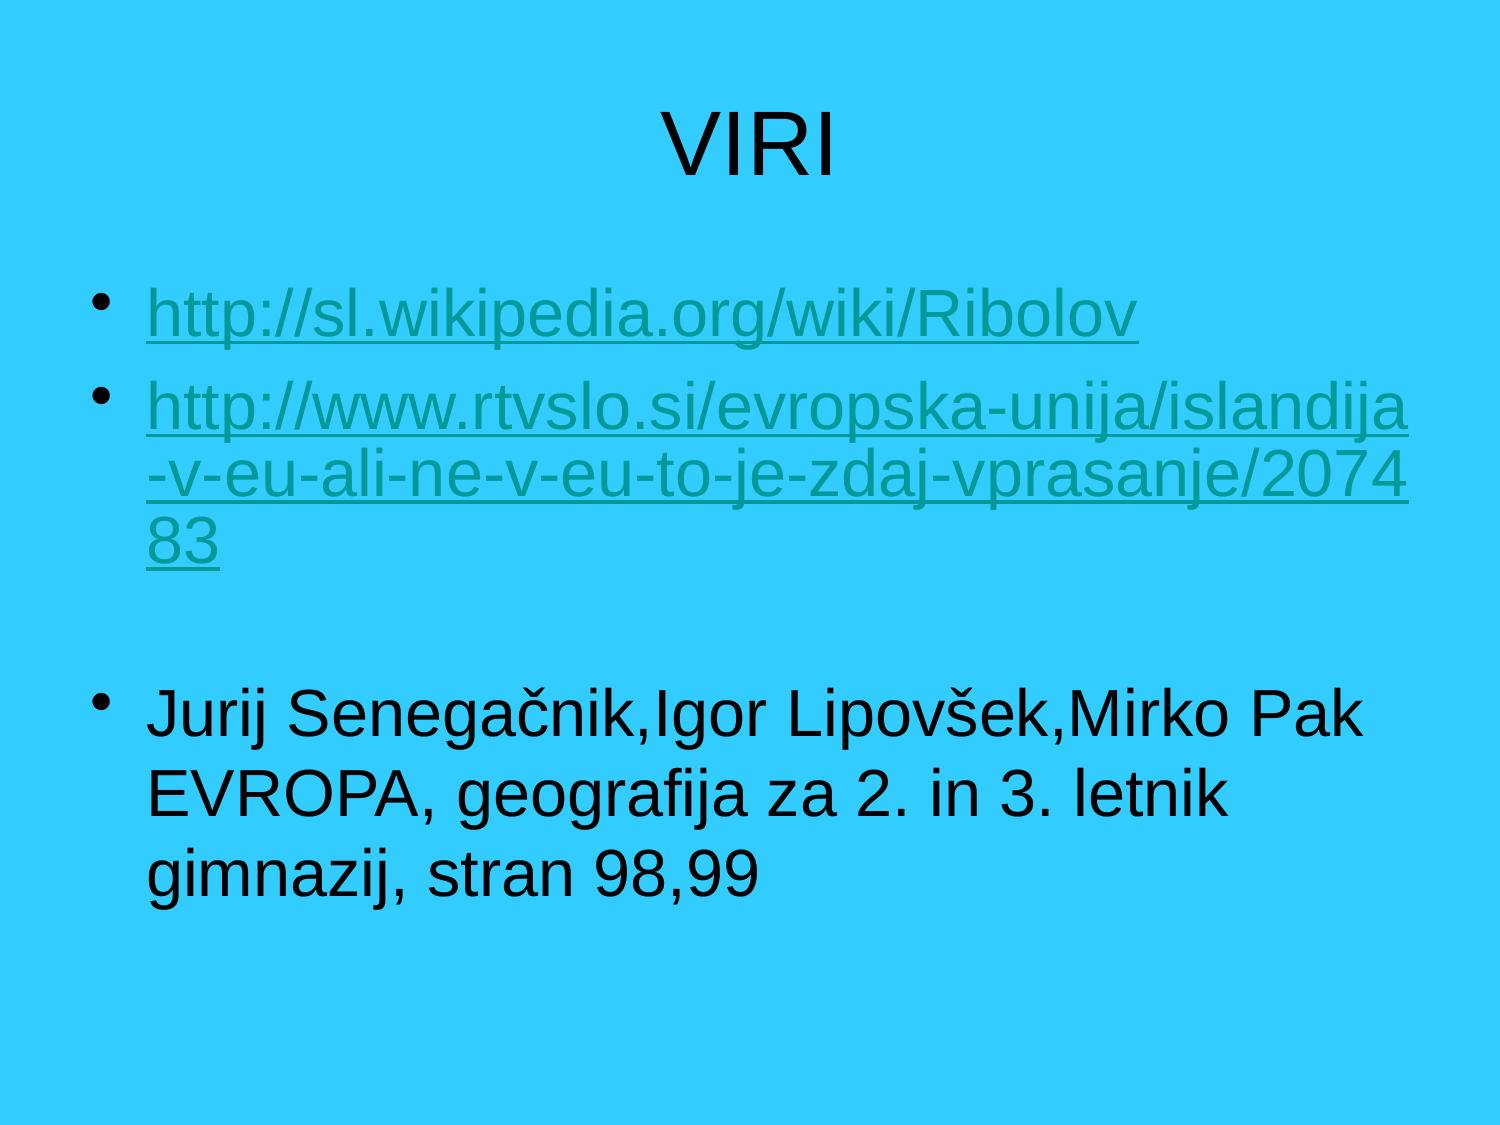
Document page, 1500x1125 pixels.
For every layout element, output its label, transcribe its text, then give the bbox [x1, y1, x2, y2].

title VIRI [75, 45, 1425, 233]
list http://sl.wikipedia.org/wiki/Ribolov http://www.rtvslo.si/evropska-unija/islandija-v-eu-ali-ne-v-eu-to-je-zdaj-vprasanje/207483 Jurij Senegačnik,Igor Lipovšek,Mirko Pak EVROPA, geografija za 2. in 3. letnik gimnazij, stran 98,99 [75, 262, 1425, 1005]
